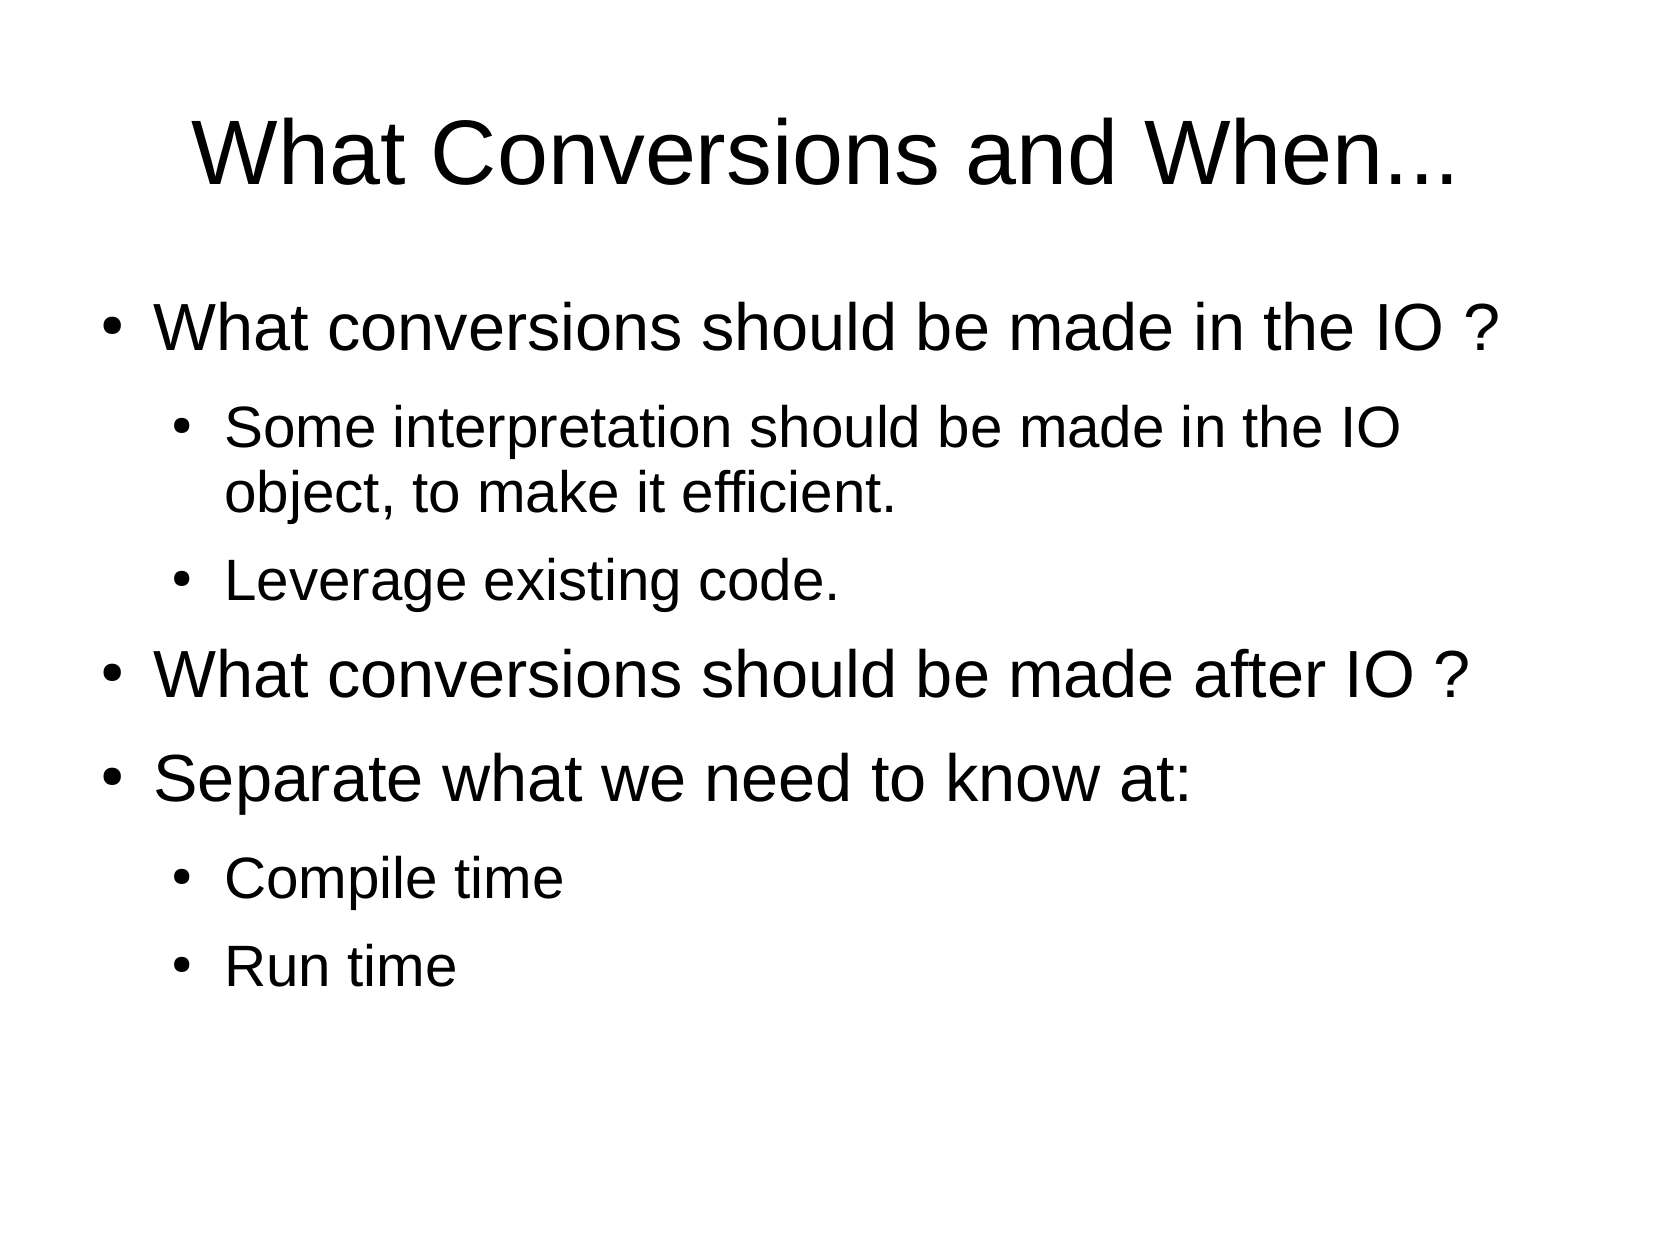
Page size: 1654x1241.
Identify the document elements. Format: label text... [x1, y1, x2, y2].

title What Conversions and When... [82, 49, 1571, 257]
list What conversions should be made in the IO ? Some interpretation should be made in the IO object, to make it efficient. Leverage existing code. What conversions should be made after IO ? Separate what we need to know at: Compile time Run time [82, 290, 1571, 1109]
